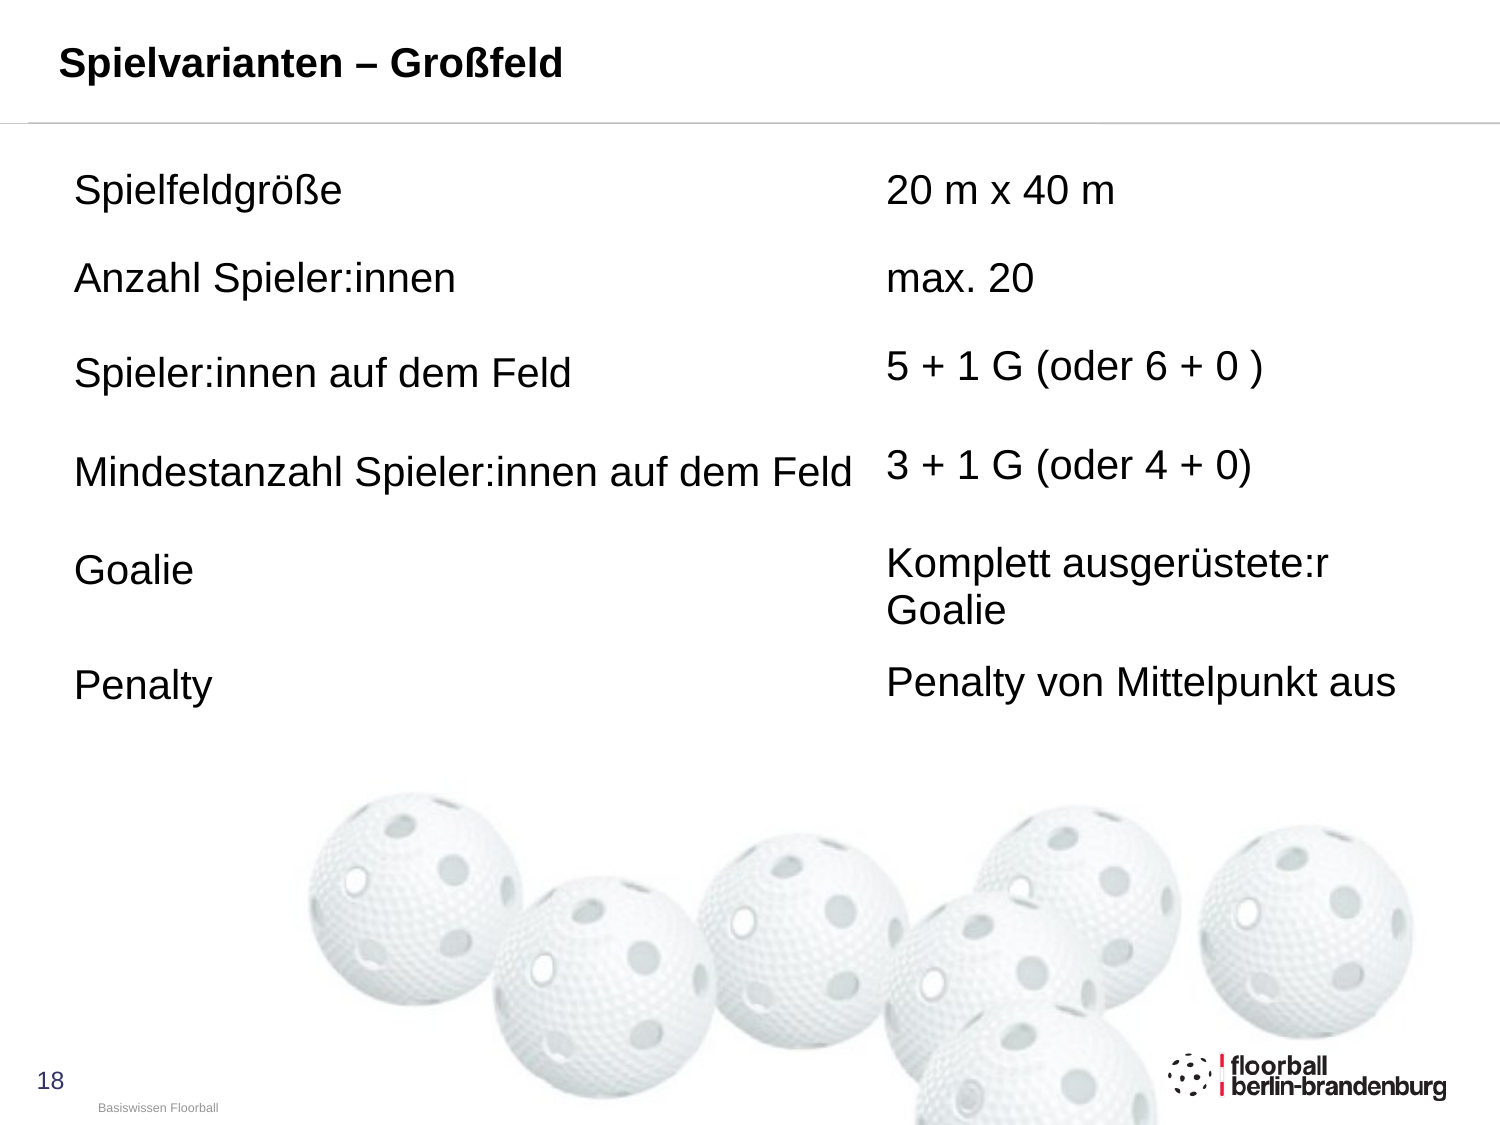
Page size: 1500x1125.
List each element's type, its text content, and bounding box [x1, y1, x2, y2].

table_header 20 m x 40 m [871, 152, 1453, 240]
table_cell 3 + 1 G (oder 4 + 0) [871, 434, 1453, 532]
picture [242, 355, 1483, 1125]
table_cell Penalty von Mittelpunkt aus [871, 648, 1453, 823]
table_cell Anzahl Spieler:innen [59, 240, 871, 335]
table_cell max. 20 [871, 240, 1453, 335]
text_box Spielvarianten – Großfeld [43, 28, 1466, 94]
table_cell Goalie [59, 532, 871, 648]
table_cell 5 + 1 G (oder 6 + 0 ) [871, 335, 1453, 434]
table_cell Mindestanzahl Spieler:innen auf dem Feld [59, 434, 871, 532]
table_cell Spieler:innen auf dem Feld [59, 335, 871, 434]
table_header Spielfeldgröße [59, 152, 871, 240]
table_cell Penalty [59, 648, 871, 823]
table_cell Komplett ausgerüstete:r Goalie [871, 532, 1453, 648]
